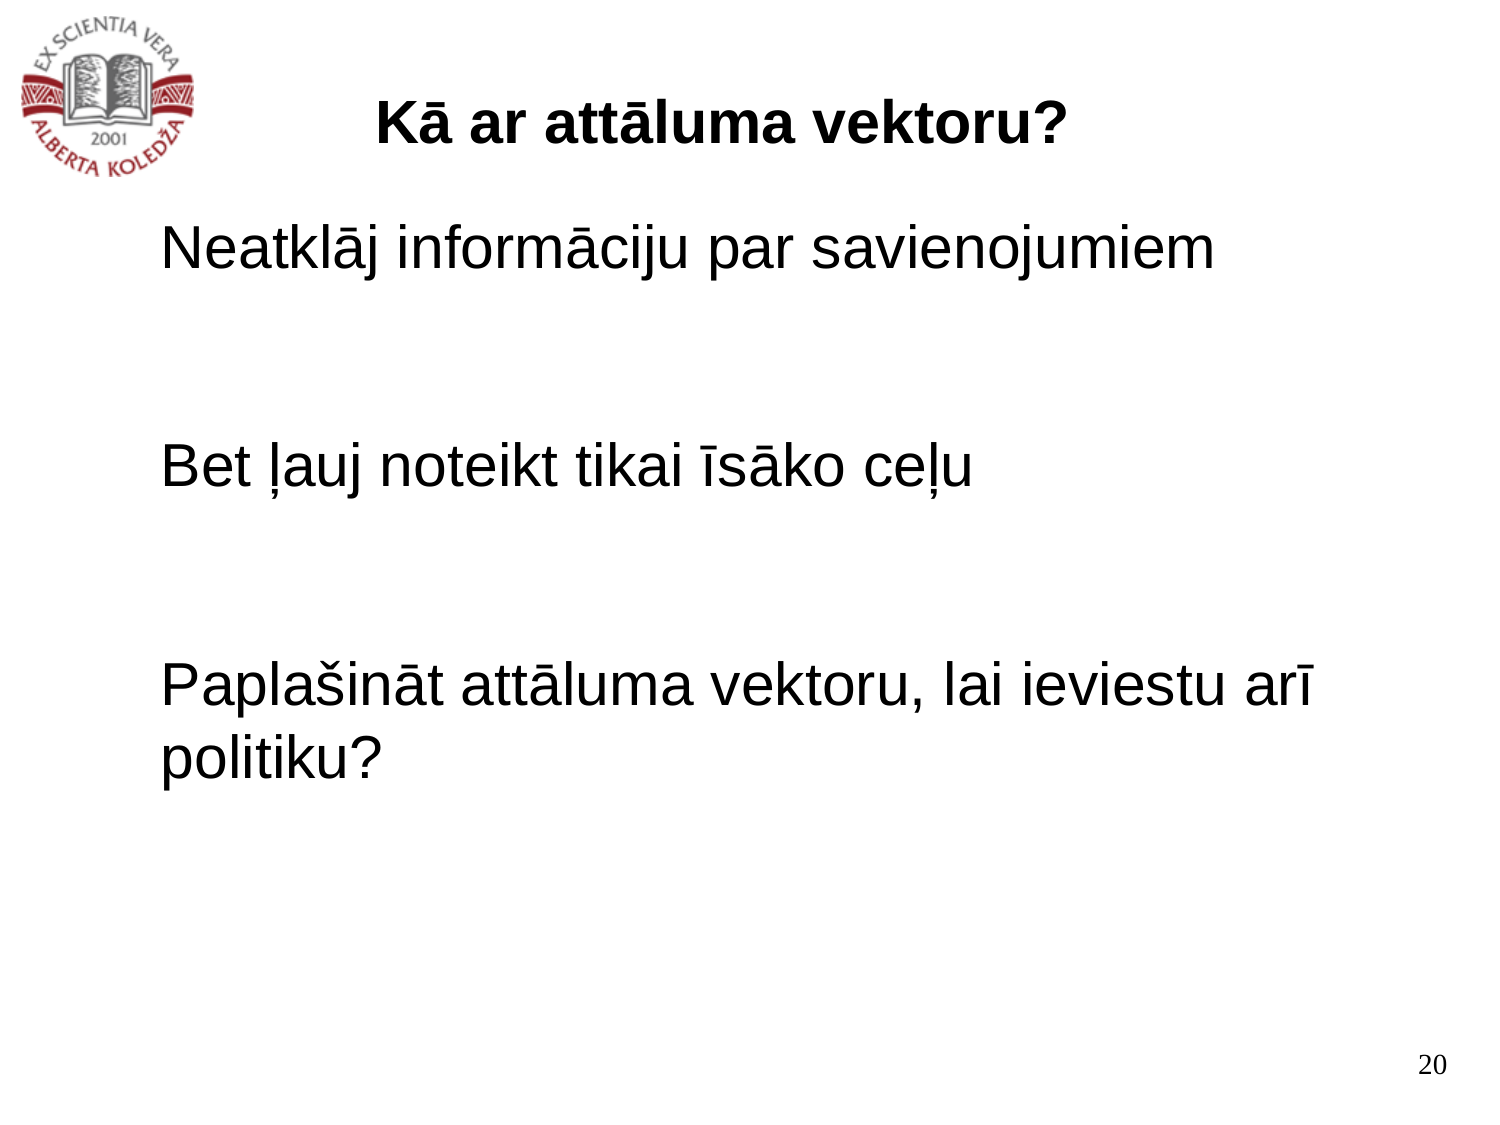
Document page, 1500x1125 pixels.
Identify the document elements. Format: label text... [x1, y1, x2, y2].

list Neatklāj informāciju par savienojumiem Bet ļauj noteikt tikai īsāko ceļu Paplašināt attāluma vektoru, lai ieviestu arī politiku? [74, 200, 1463, 1101]
title Kā ar attāluma vektoru? [50, 62, 1374, 175]
picture [21, 16, 194, 177]
